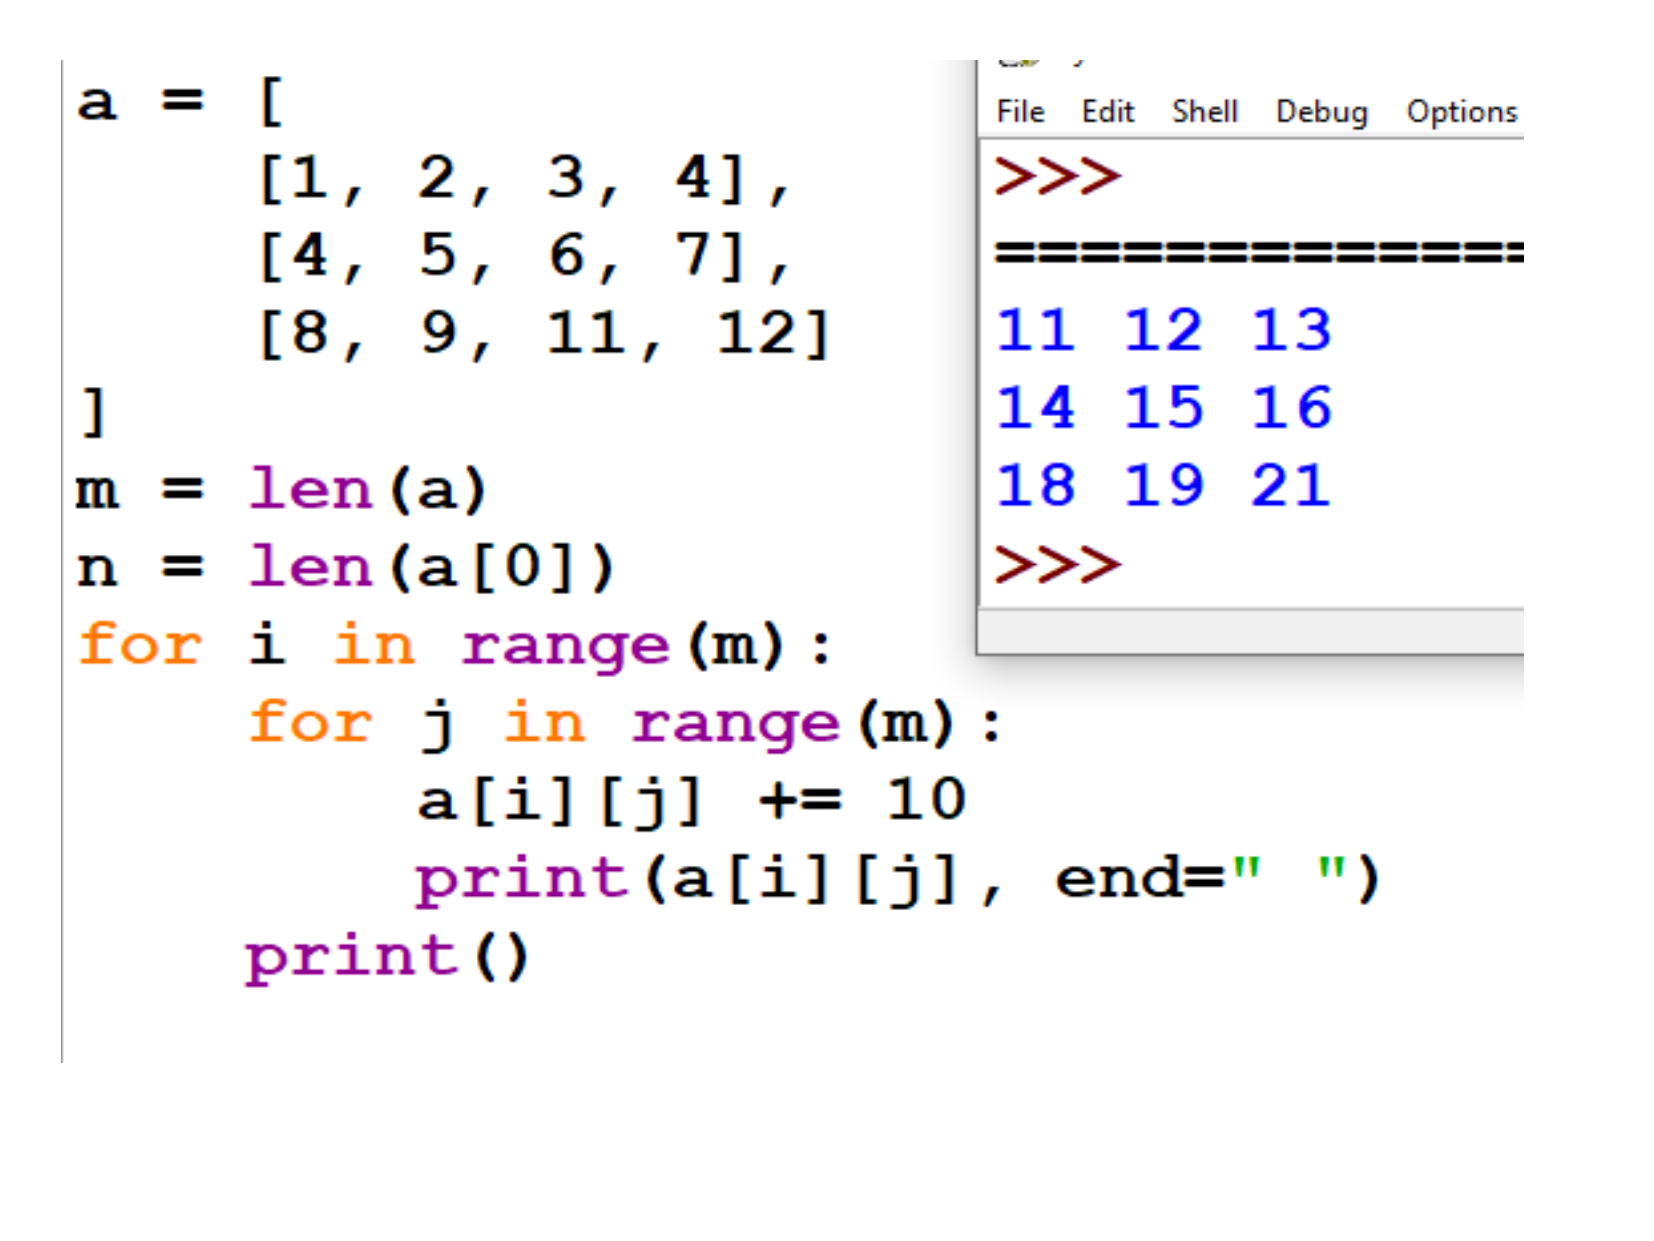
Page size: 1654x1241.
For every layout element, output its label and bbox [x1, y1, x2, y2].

picture [61, 60, 1524, 1063]
